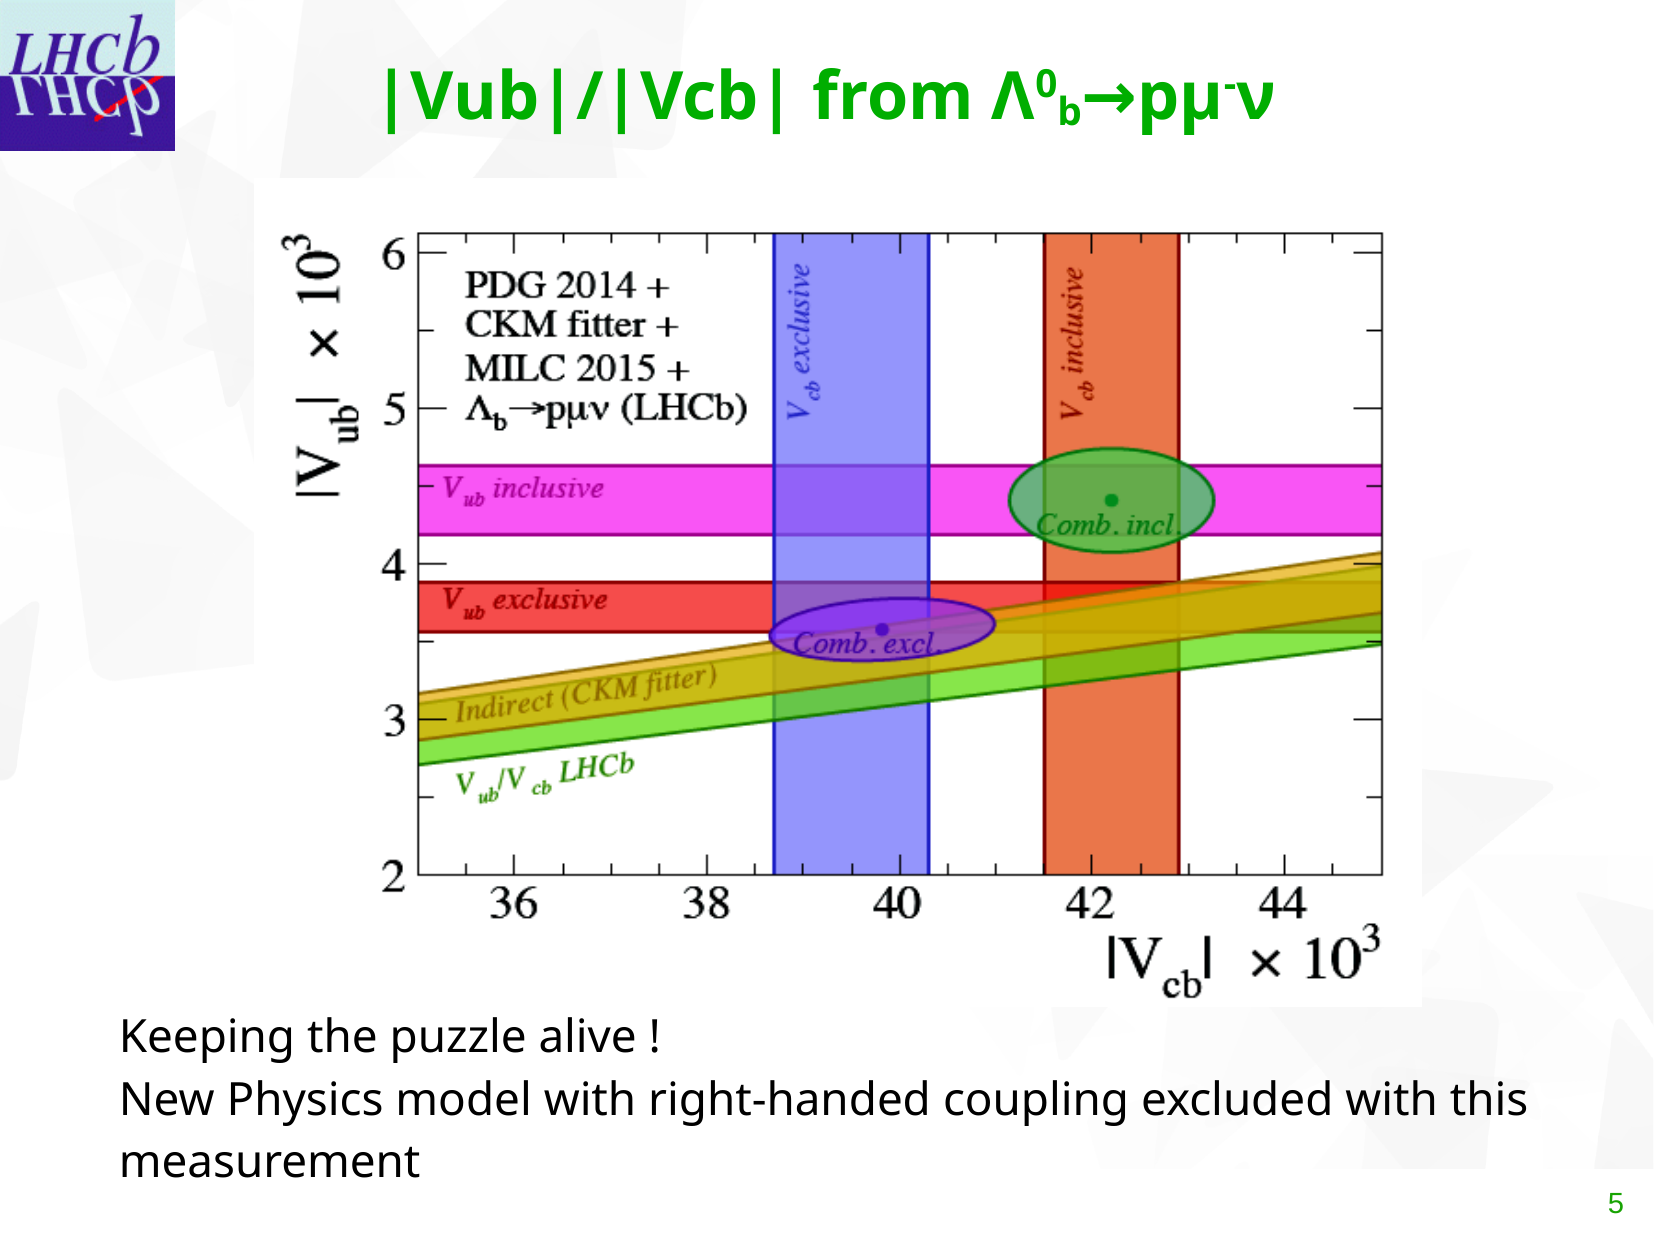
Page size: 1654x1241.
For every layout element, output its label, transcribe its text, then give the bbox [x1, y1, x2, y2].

text_box Keeping the puzzle alive ! New Physics model with right-handed coupling excluded with this measurement [104, 996, 1524, 1203]
picture [0, 0, 1654, 1169]
title |Vub|/|Vcb| from Λ0b→pμ-ν [62, 36, 1589, 150]
